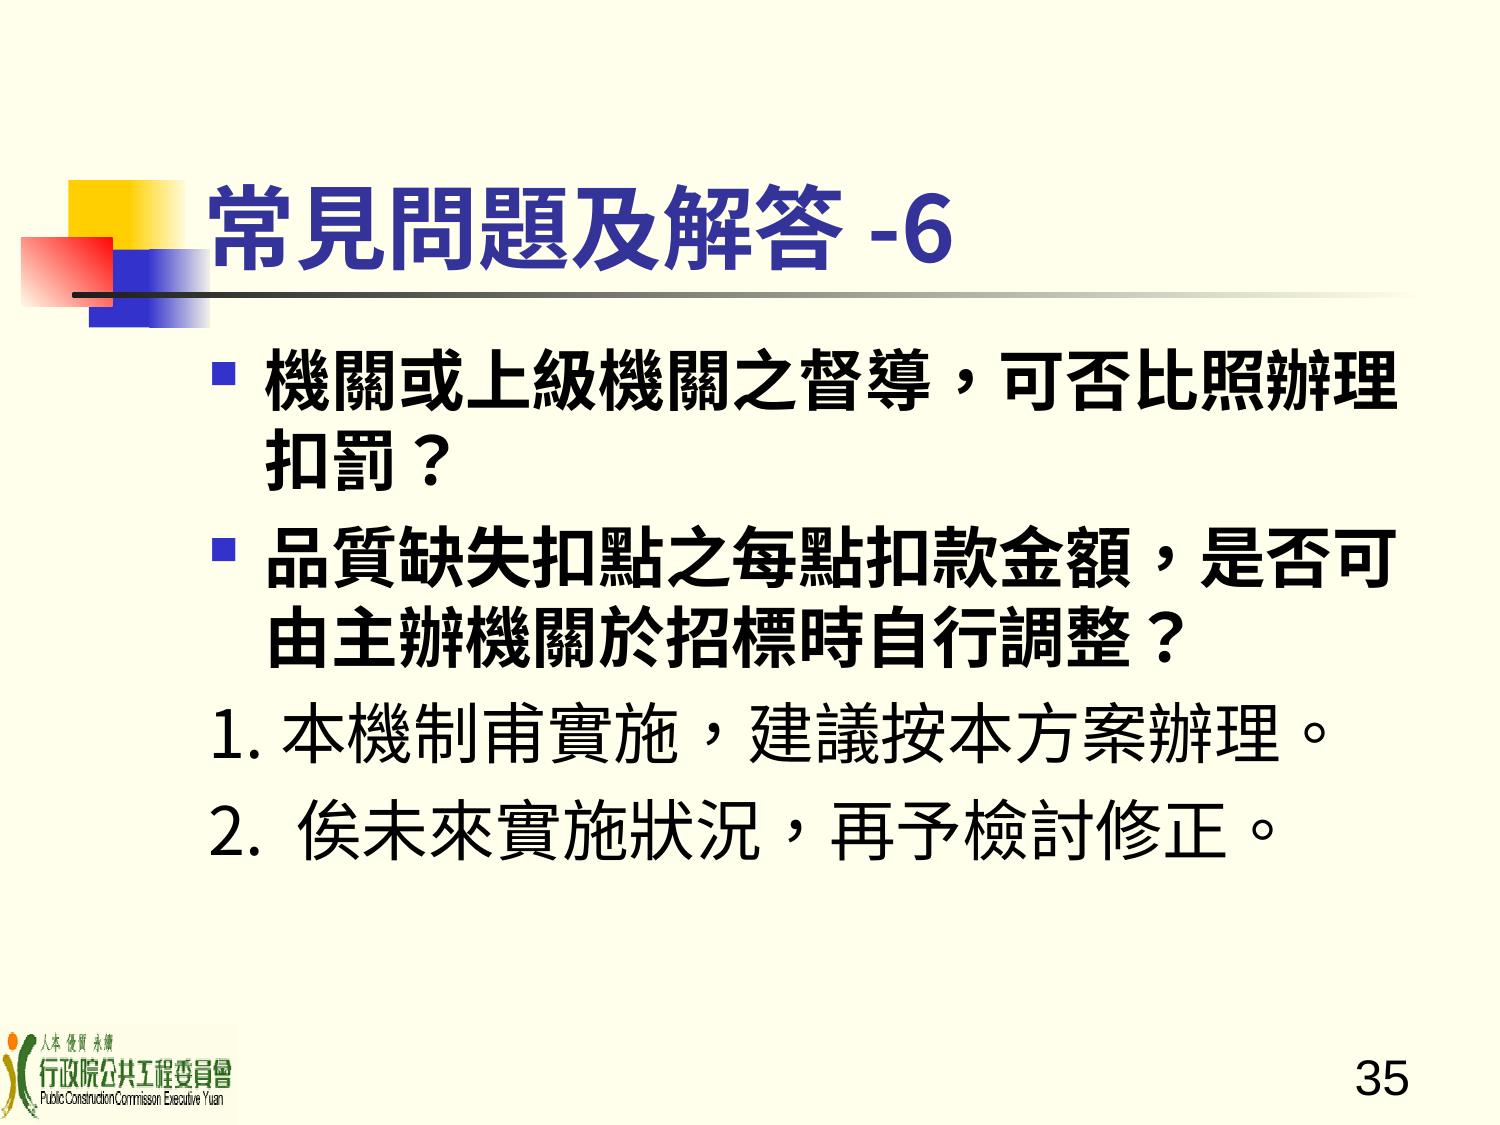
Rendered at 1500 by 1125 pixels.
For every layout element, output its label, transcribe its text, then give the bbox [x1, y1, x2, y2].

list 機關或上級機關之督導，可否比照辦理扣罰？ 品質缺失扣點之每點扣款金額，是否可由主辦機關於招標時自行調整？ 1.本機制甫實施，建議按本方案辦理。 2. 俟未來實施狀況，再予檢討修正。 [193, 331, 1469, 1007]
title 常見問題及解答-6 [188, 101, 1468, 289]
picture [0, 1024, 238, 1125]
